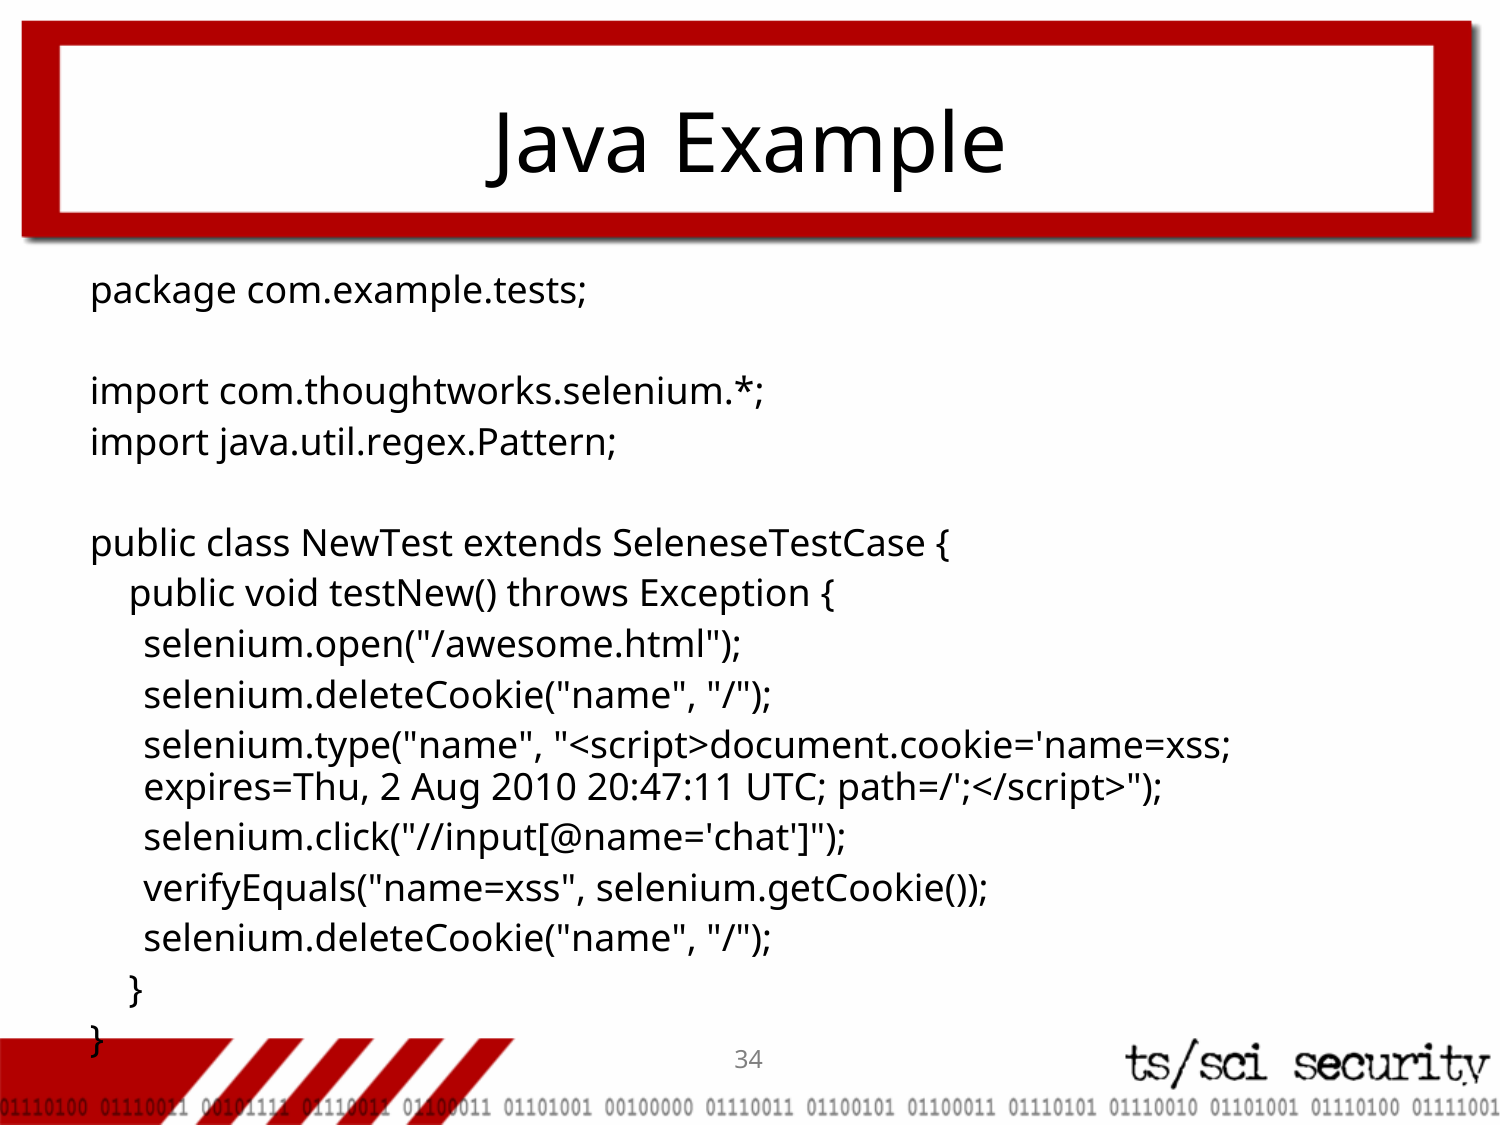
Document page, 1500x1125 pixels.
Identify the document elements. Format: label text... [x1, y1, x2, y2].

picture [0, 0, 1500, 1125]
title Java Example [75, 45, 1426, 233]
list package com.example.tests; import com.thoughtworks.selenium.*; import java.util.regex.Pattern; public class NewTest extends SeleneseTestCase { public void testNew() throws Exception { selenium.open("/awesome.html"); selenium.deleteCookie("name", "/"); selenium.type("name", "<script>document.cookie='name=xss; expires=Thu, 2 Aug 2010 20:47:11 UTC; path=/';</script>"); selenium.click("//input[@name='chat']"); verifyEquals("name=xss", selenium.getCookie()); selenium.deleteCookie("name", "/"); } } [75, 262, 1426, 1046]
